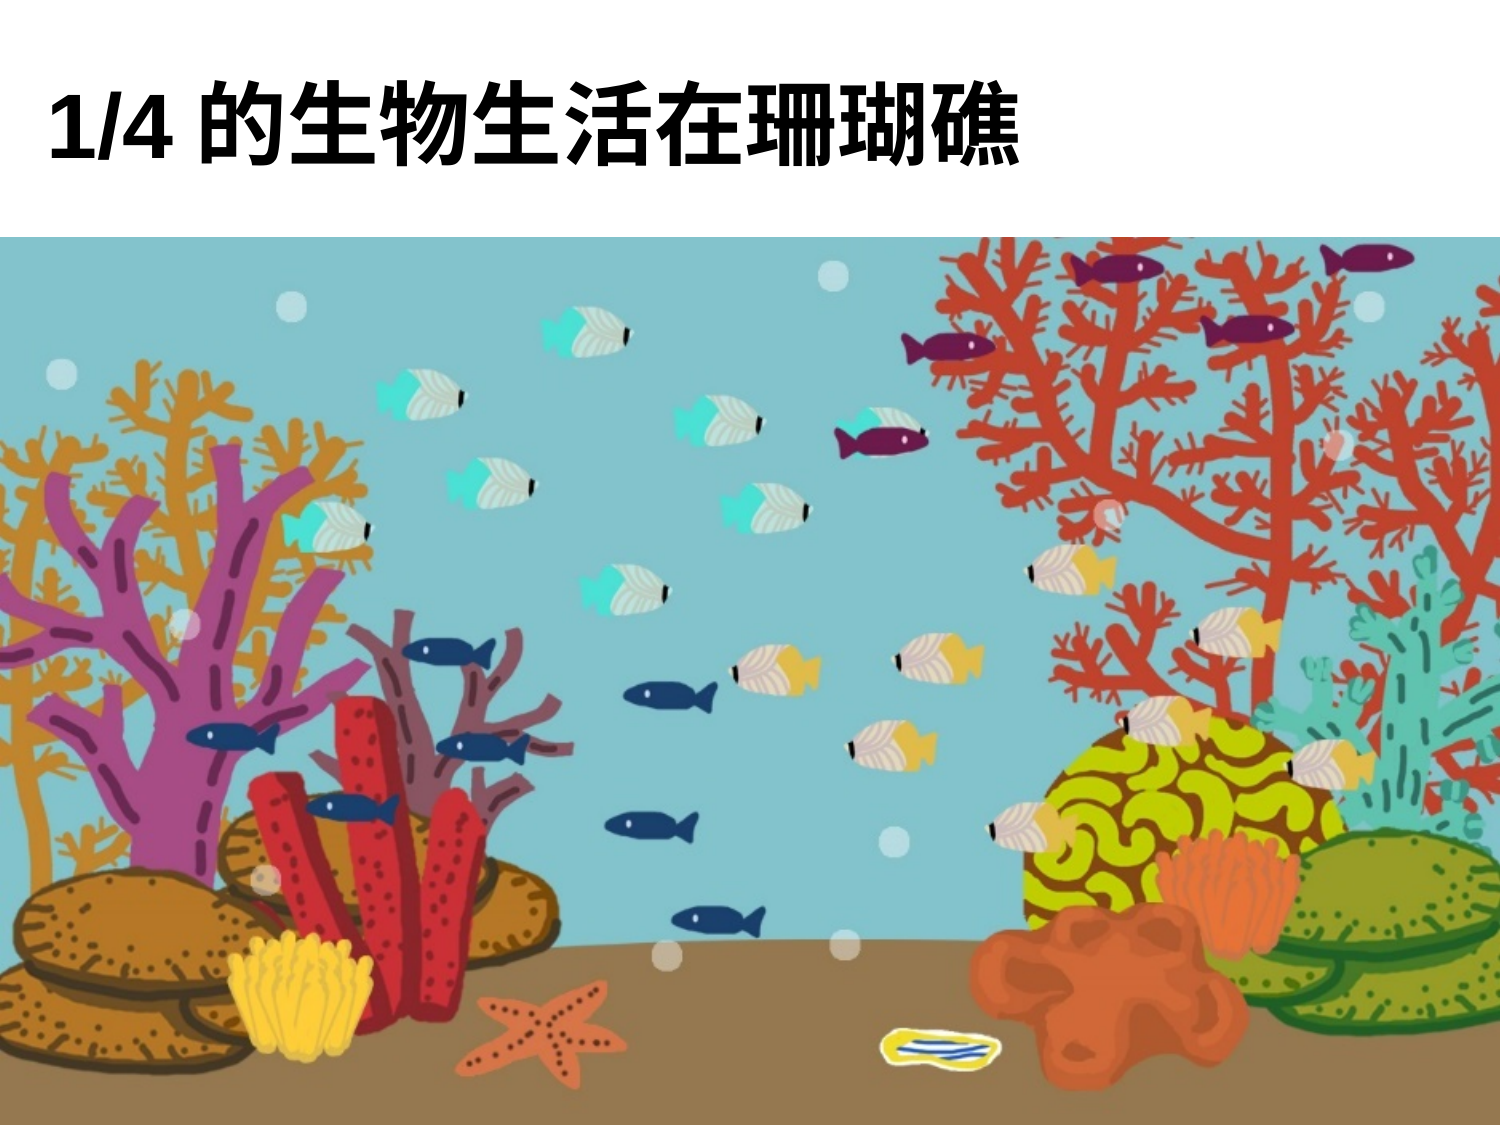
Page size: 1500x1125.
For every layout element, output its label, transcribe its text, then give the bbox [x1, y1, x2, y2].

title 1/4的生物生活在珊瑚礁 [31, 20, 1326, 238]
picture [0, 237, 1500, 1125]
